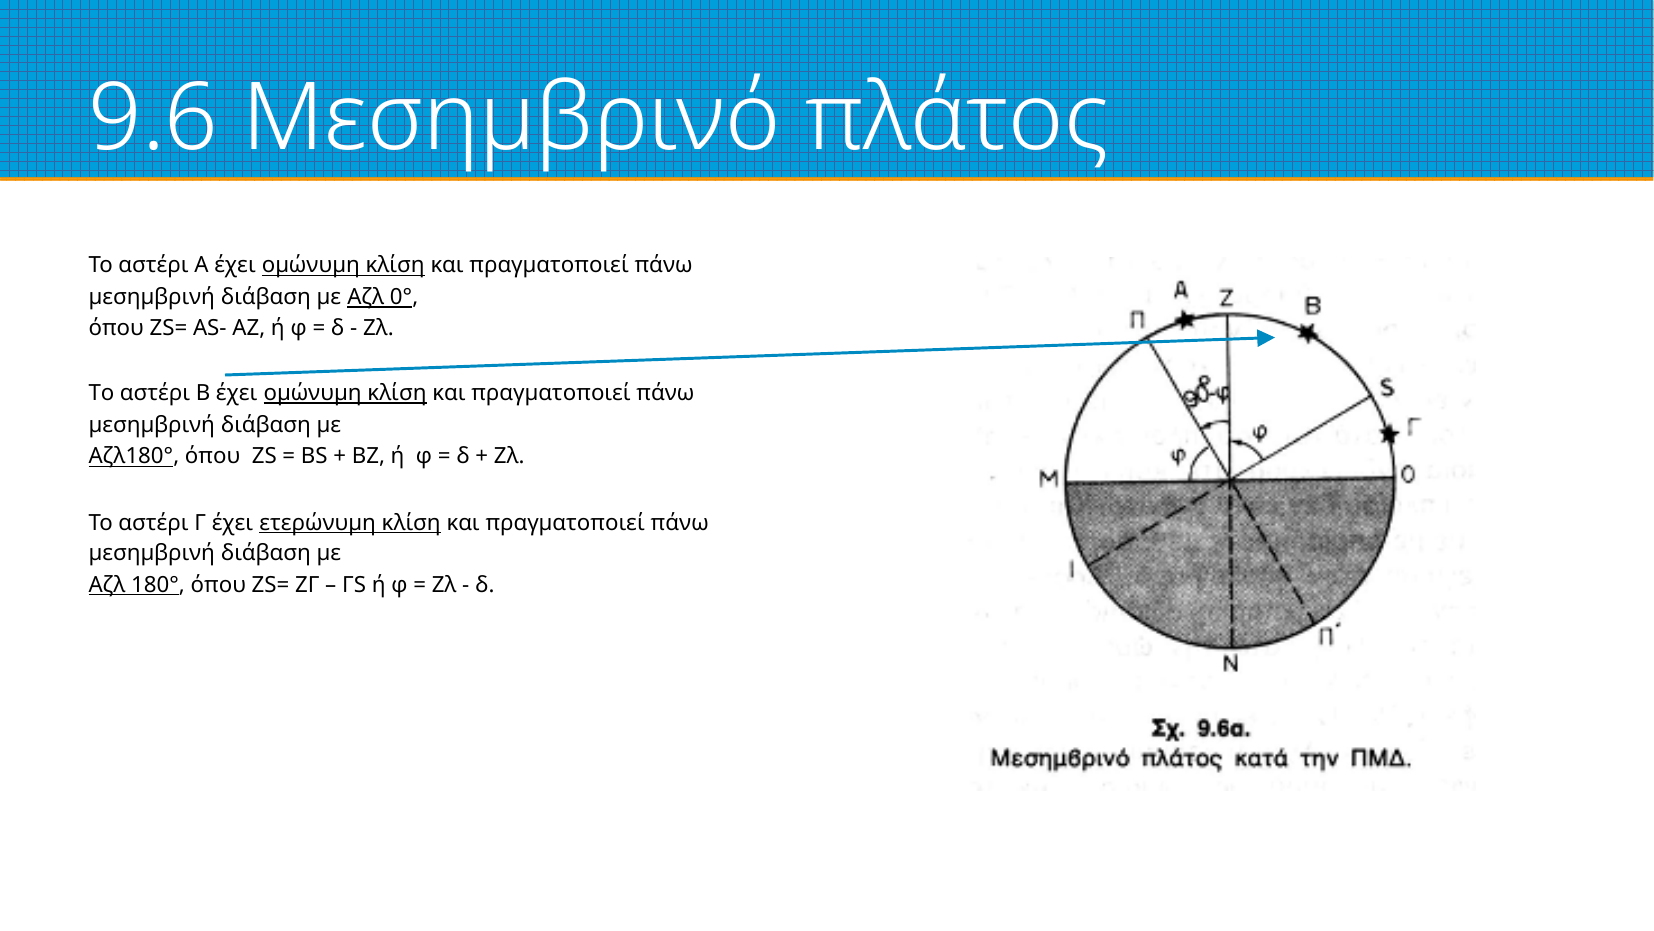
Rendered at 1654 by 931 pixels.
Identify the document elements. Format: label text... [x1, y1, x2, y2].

title 9.6 Μεσημβρινό πλάτος [88, 14, 1565, 178]
list Το αστέρι Α έχει ομώνυμη κλίση και πραγματοποιεί πάνω μεσημβρινή διάβαση με Αζλ 0°, όπου ΖS= ΑS- ΑΖ, ή φ = δ - Ζλ. Tο αστέρι Β έχει ομώνυμη κλίση και πραγματοποιεί πάνω μεσημβρινή διάβαση με Αζλ180°, όπου ΖS = ΒS + ΒΖ, ή φ = δ + Ζλ. Το αστέρι Γ έχει ετερώνυμη κλίση και πραγματοποιεί πάνω μεσημβρινή διάβαση με Αζλ 180°, όπου ΖS= ΖΓ – ΓS ή φ = Ζλ - δ. [88, 249, 809, 826]
picture [935, 257, 1476, 791]
